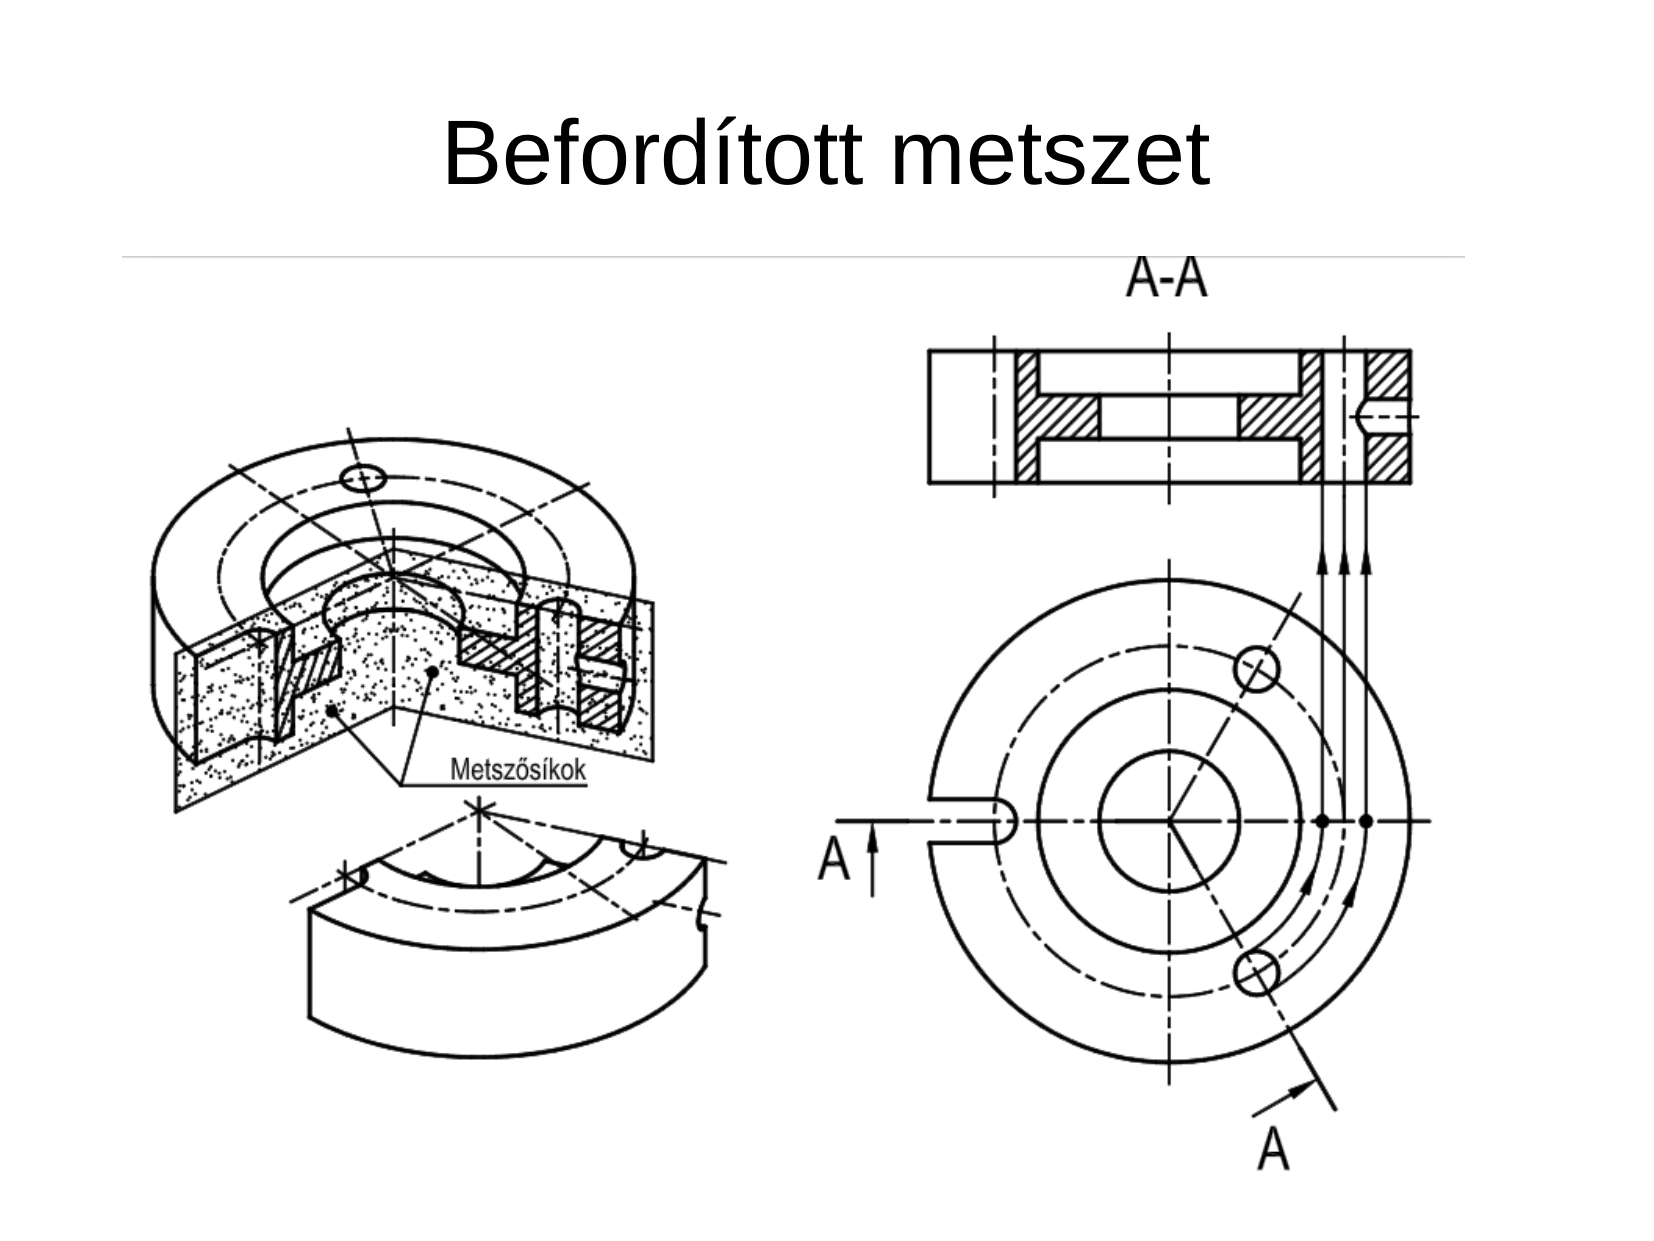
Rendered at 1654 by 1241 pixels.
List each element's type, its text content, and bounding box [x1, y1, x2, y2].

picture [122, 256, 1465, 1188]
title Befordított metszet [82, 49, 1571, 257]
